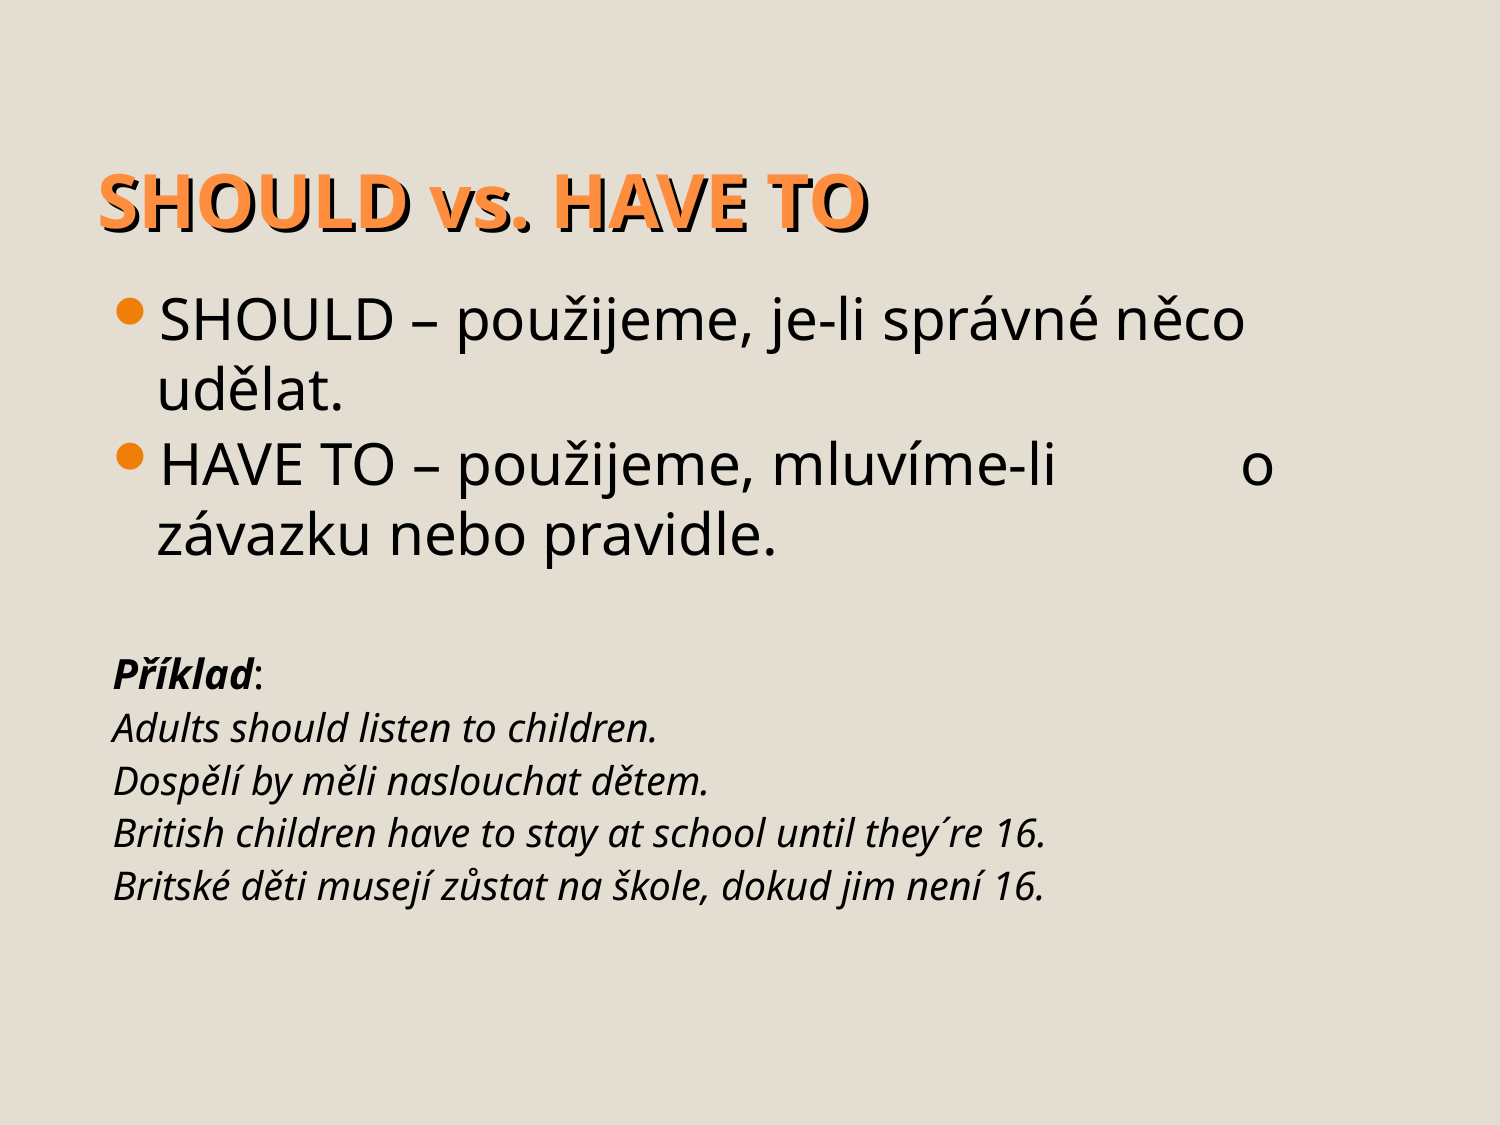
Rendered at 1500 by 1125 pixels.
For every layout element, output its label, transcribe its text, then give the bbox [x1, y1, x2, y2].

list SHOULD – použijeme, je-li správné něco udělat. HAVE TO – použijeme, mluvíme-li o závazku nebo pravidle. Příklad: Adults should listen to children. Dospělí by měli naslouchat dětem. British children have to stay at school until they´re 16. Britské děti musejí zůstat na škole, dokud jim není 16. [82, 267, 1426, 955]
title SHOULD vs. HAVE TO [82, 78, 1426, 251]
